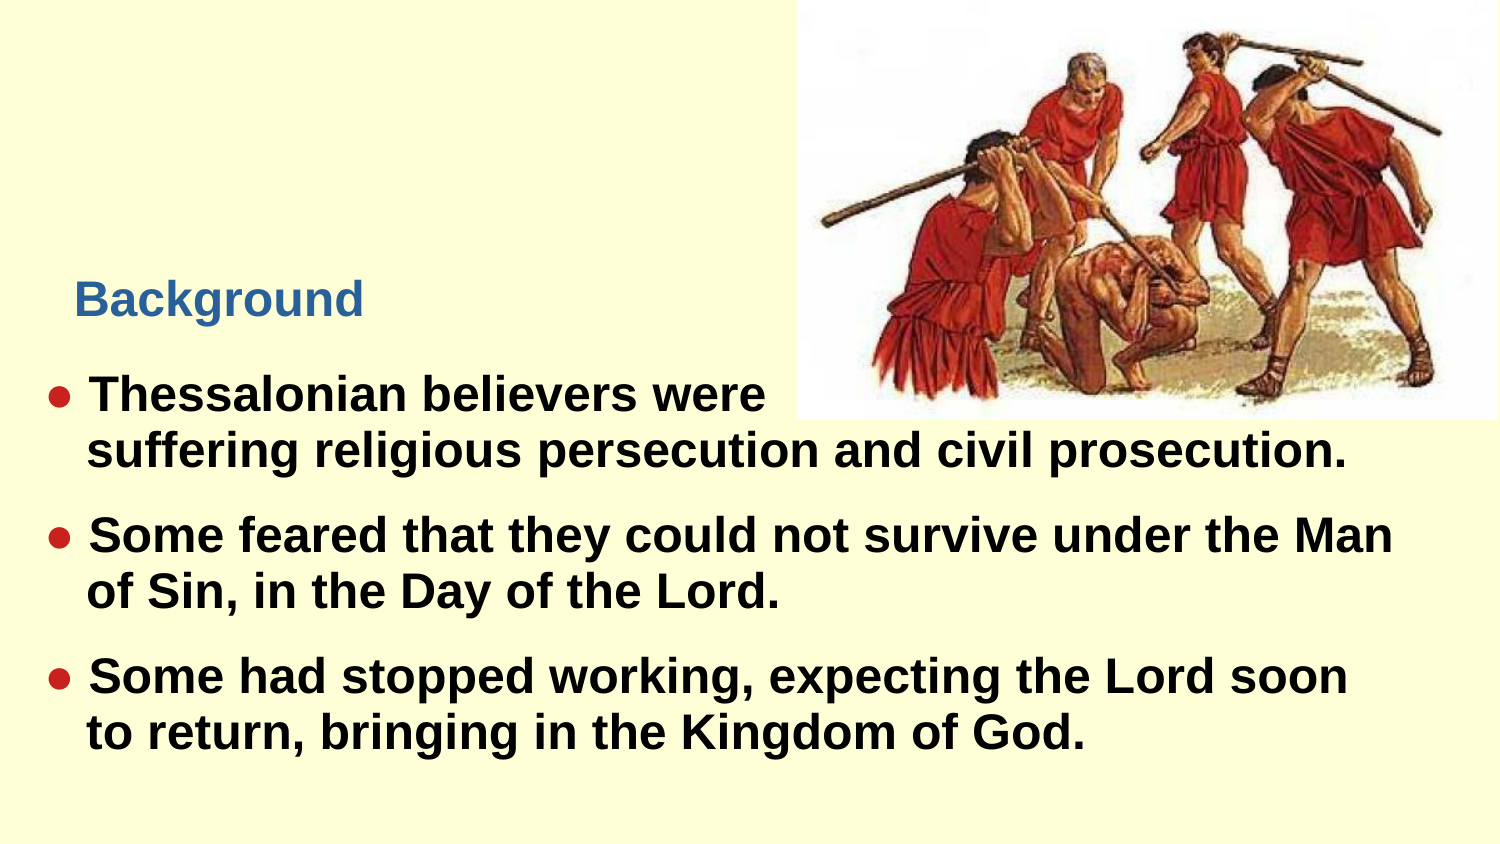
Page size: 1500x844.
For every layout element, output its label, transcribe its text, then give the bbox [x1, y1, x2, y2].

picture [797, 0, 1498, 420]
text_box ● Thessalonian believers were suffering religious persecution and civil prosecution. ● Some feared that they could not survive under the Man of Sin, in the Day of the Lord. ● Some had stopped working, expecting the Lord soon to return, bringing in the Kingdom of God. [29, 359, 1447, 768]
text_box Background [59, 264, 414, 355]
